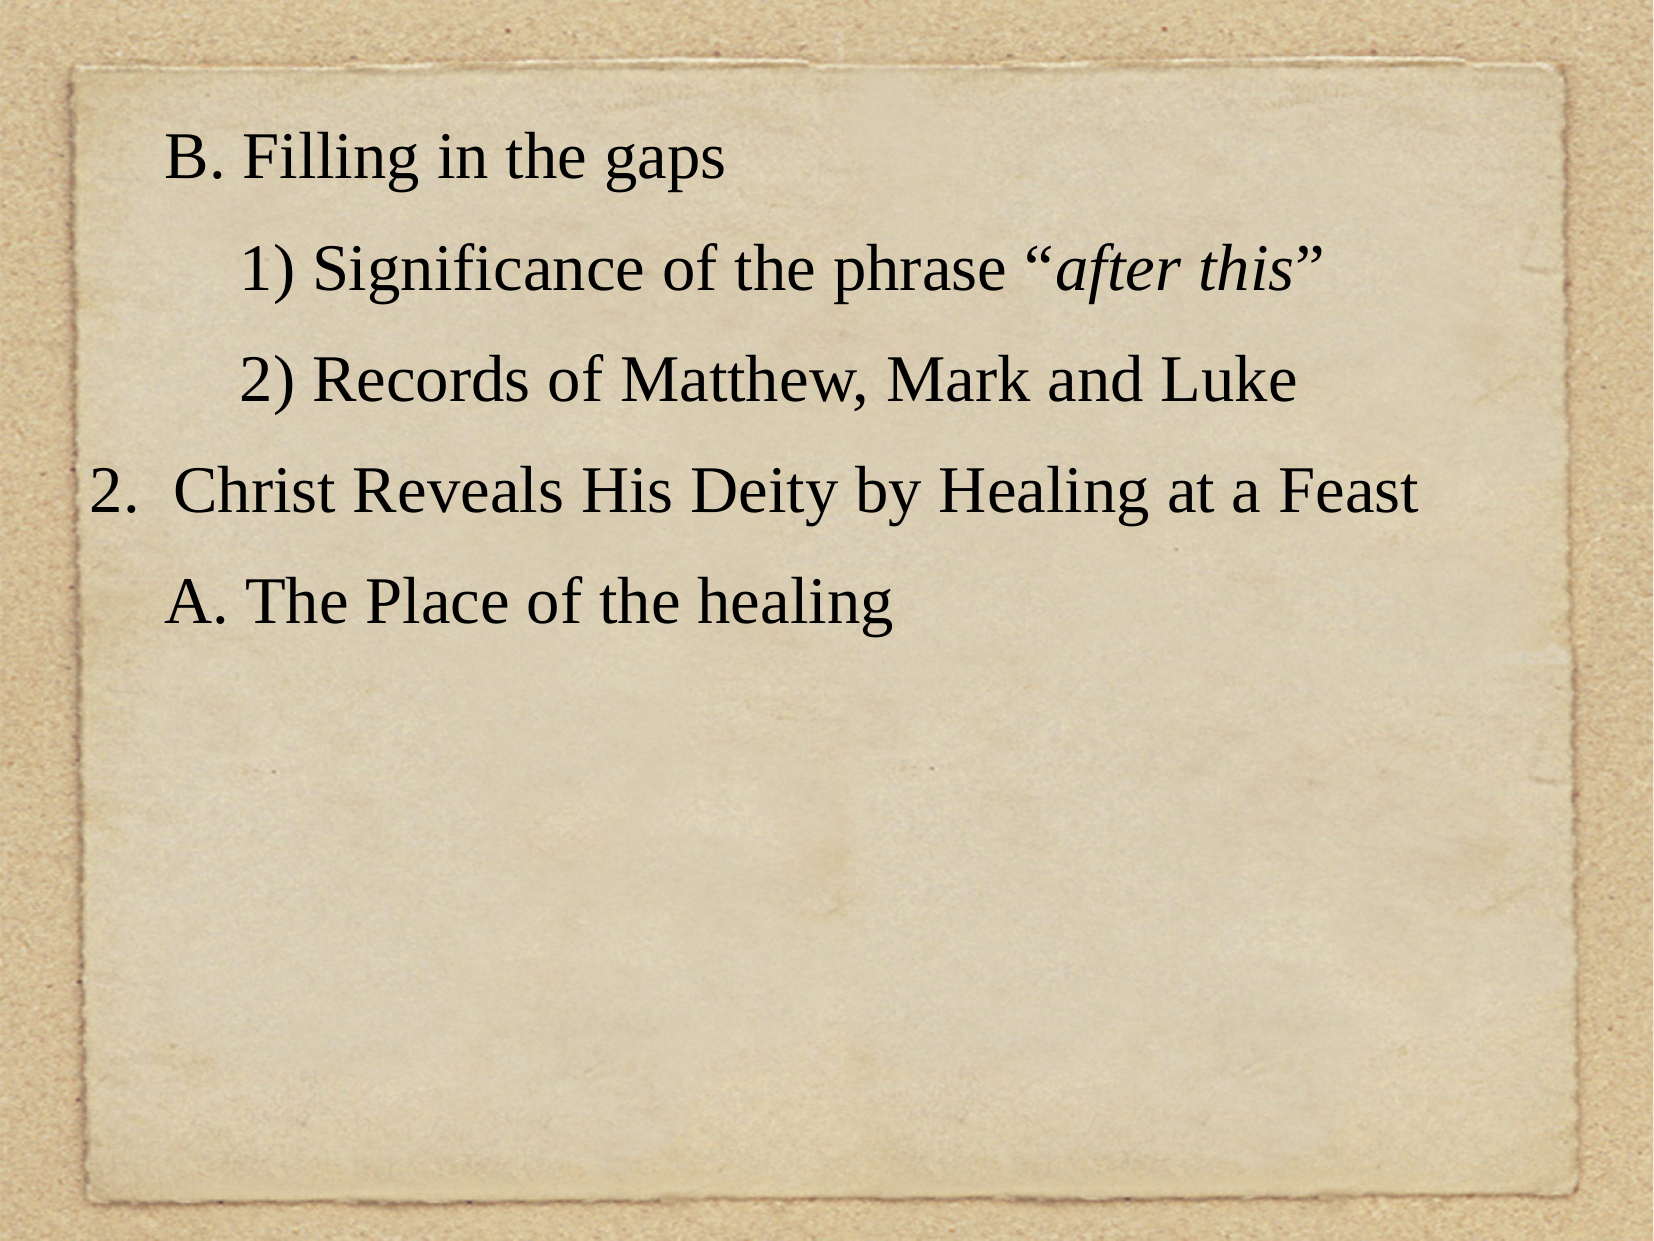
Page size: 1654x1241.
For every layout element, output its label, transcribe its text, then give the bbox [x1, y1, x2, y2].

text_box B. Filling in the gaps 1) Significance of the phrase “after this” 2) Records of Matthew, Mark and Luke 2. Christ Reveals His Deity by Healing at a Feast A. The Place of the healing [75, 75, 1576, 1201]
picture [0, 0, 1654, 1241]
